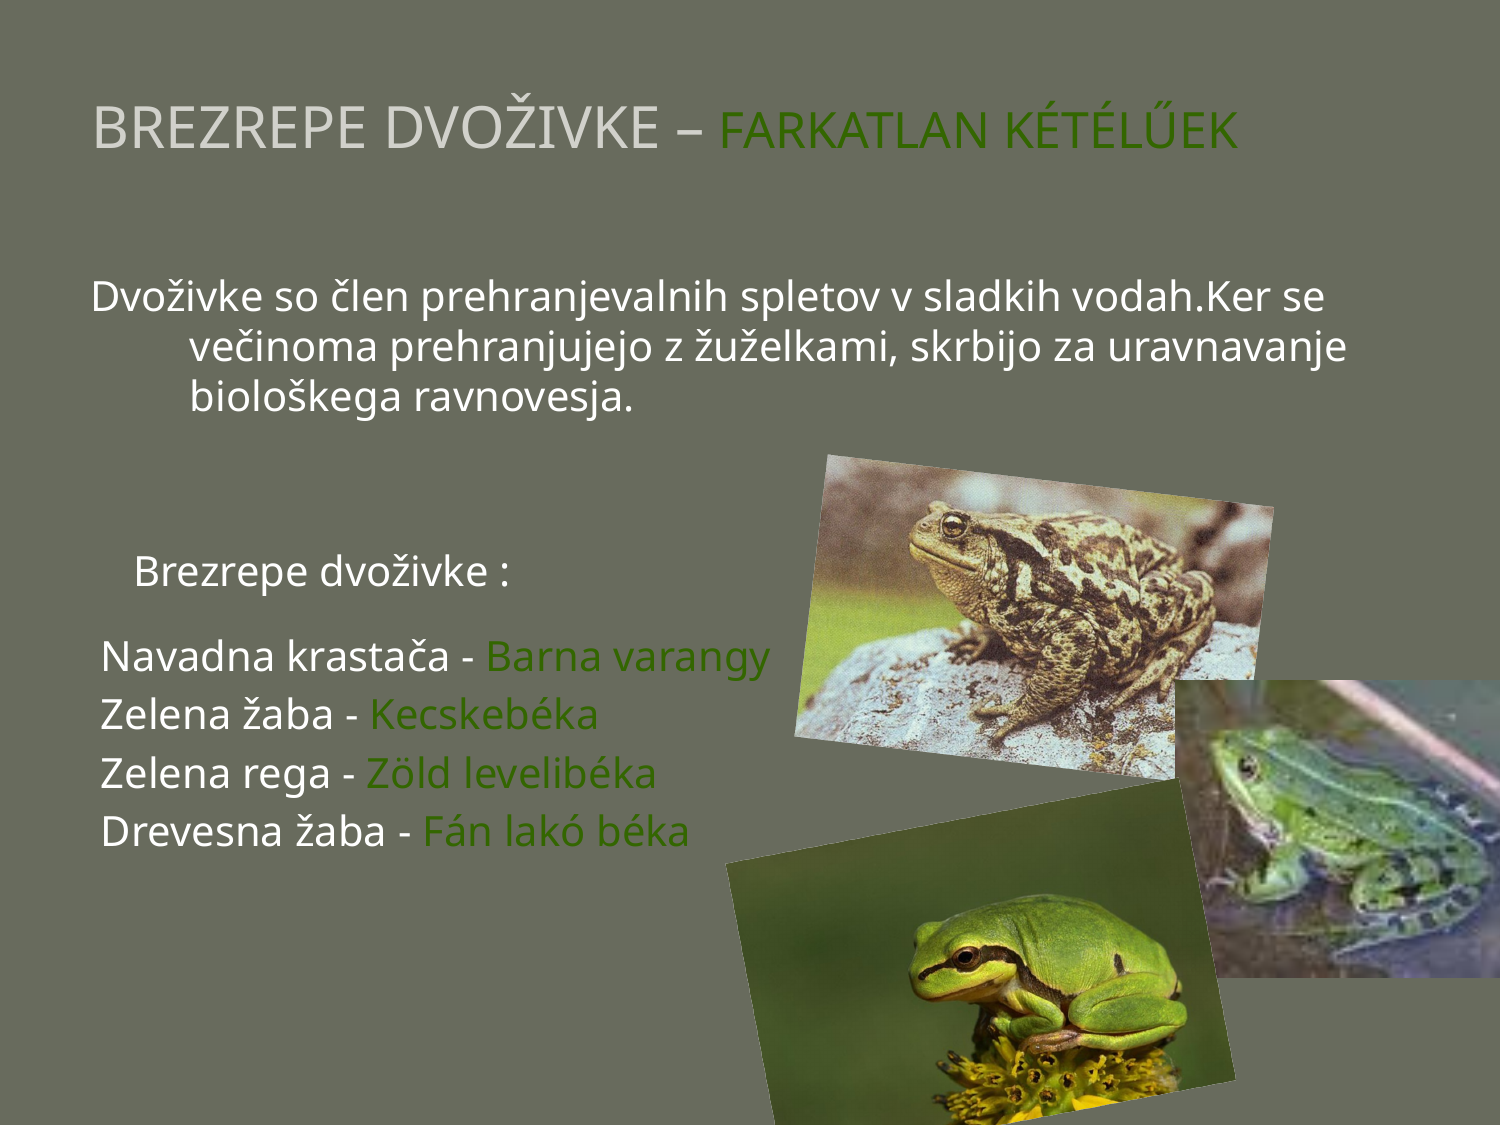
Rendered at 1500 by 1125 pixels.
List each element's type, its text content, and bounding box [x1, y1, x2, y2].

list Dvoživke so člen prehranjevalnih spletov v sladkih vodah.Ker se večinoma prehranjujejo z žuželkami, skrbijo za uravnavanje biološkega ravnovesja. Brezrepe dvoživke : Navadna krastača - Barna varangy Zelena žaba - Kecskebéka Zelena rega - Zöld levelibéka Drevesna žaba - Fán lakó béka [75, 262, 1425, 1005]
title BREZREPE DVOŽIVKE – FARKATLAN KÉTÉLŰEK [76, 31, 1427, 219]
picture [725, 454, 1500, 1125]
